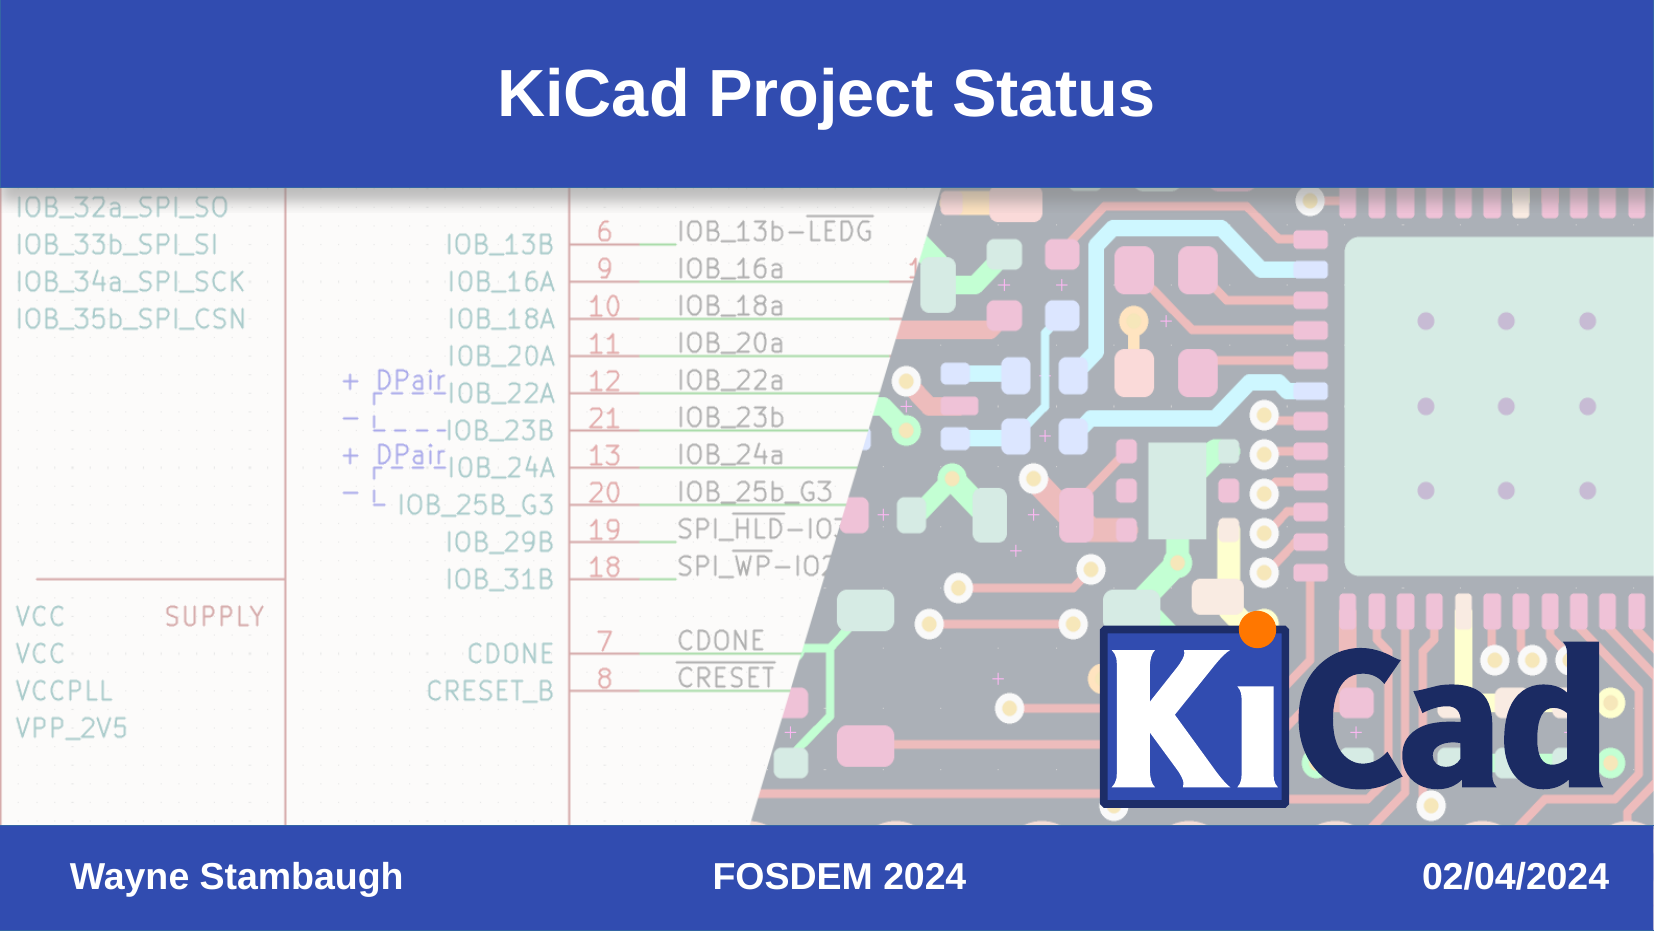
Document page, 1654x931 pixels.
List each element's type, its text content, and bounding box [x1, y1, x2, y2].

table_header 02/04/2024 [1101, 848, 1624, 905]
text_box [0, 825, 1654, 931]
text_box [1162, 188, 1651, 226]
table_header Wayne Stambaugh [55, 848, 578, 905]
table_header FOSDEM 2024 [578, 848, 1101, 905]
text_box KiCad Project Status [0, 0, 1654, 188]
picture [0, 188, 1654, 825]
